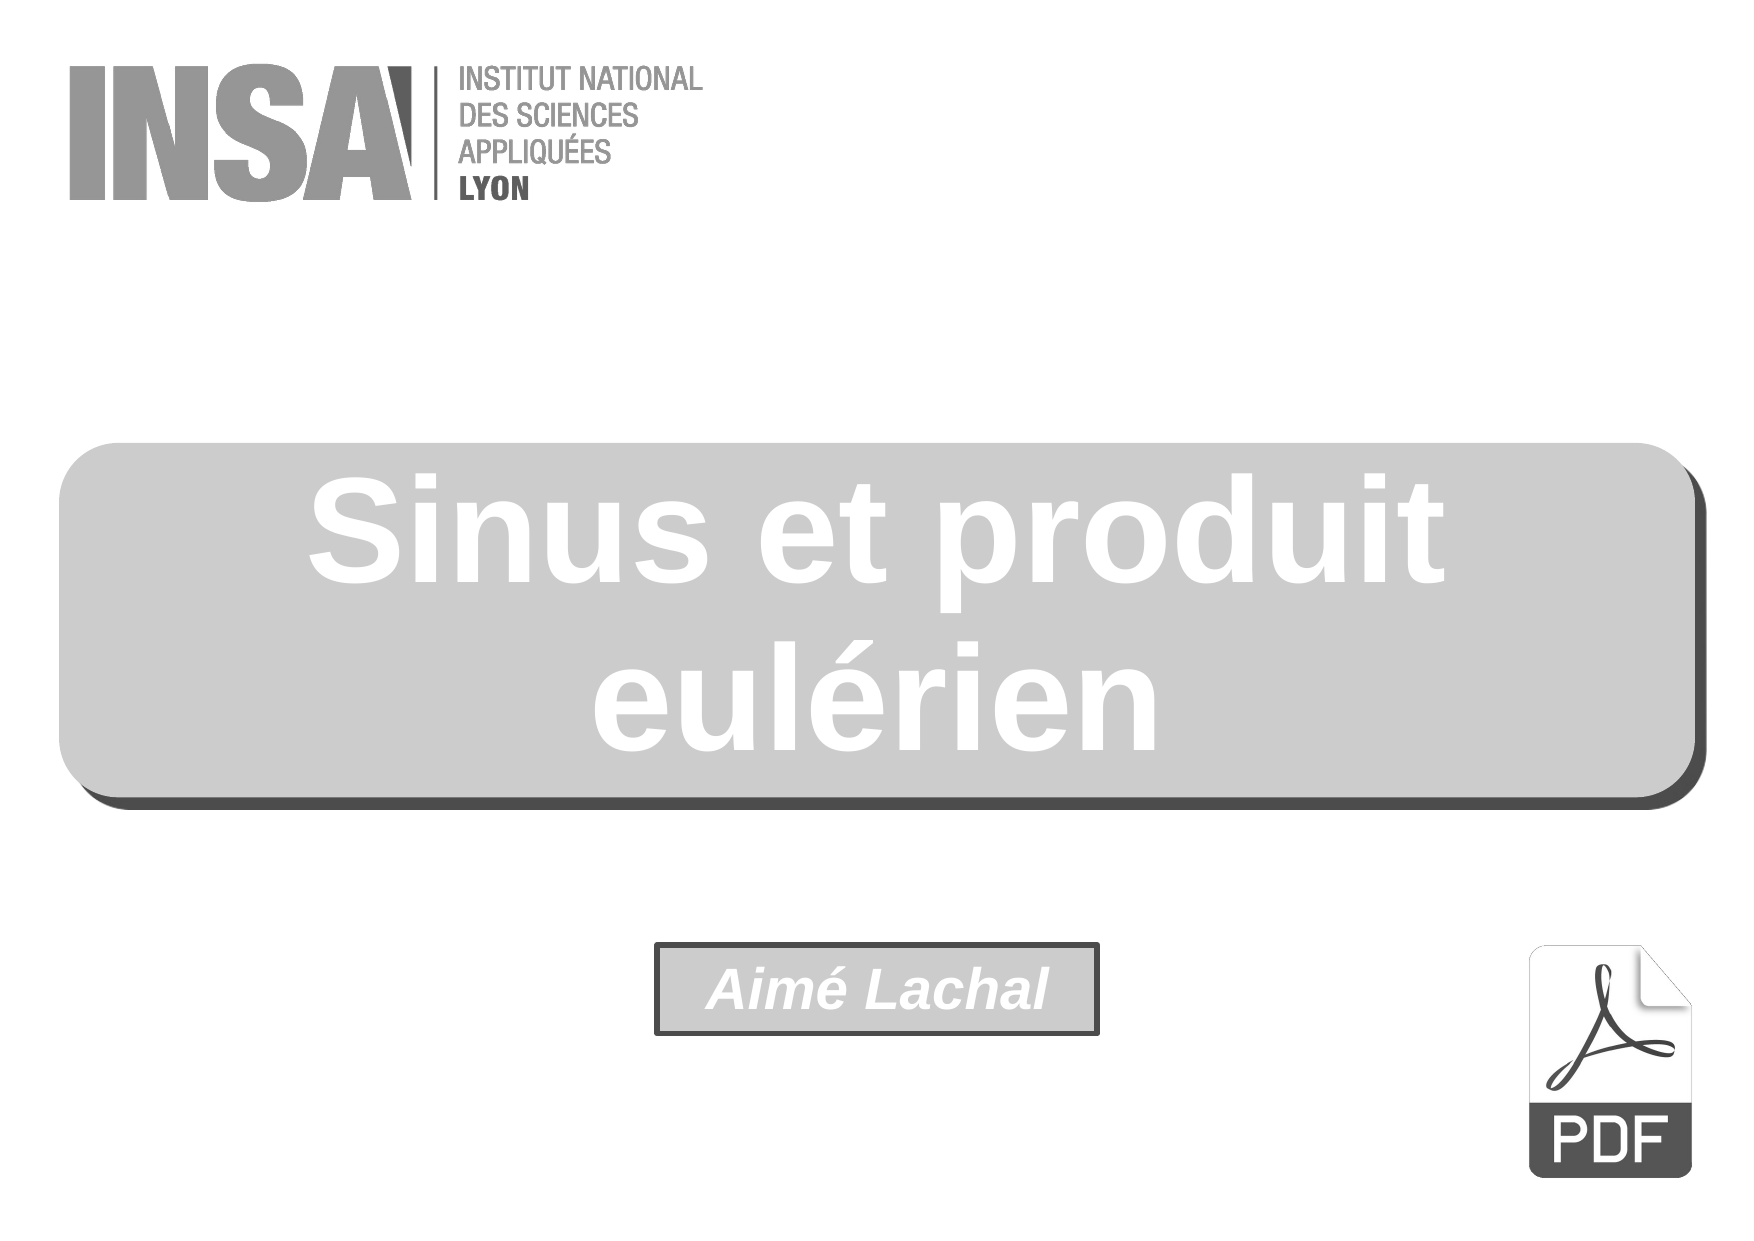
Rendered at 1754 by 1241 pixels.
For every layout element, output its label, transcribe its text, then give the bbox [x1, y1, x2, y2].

picture [1526, 944, 1695, 1182]
picture [59, 58, 713, 207]
title Aimé Lachal [657, 944, 1098, 1034]
text_box Sinus et produit eulérien [59, 442, 1695, 798]
